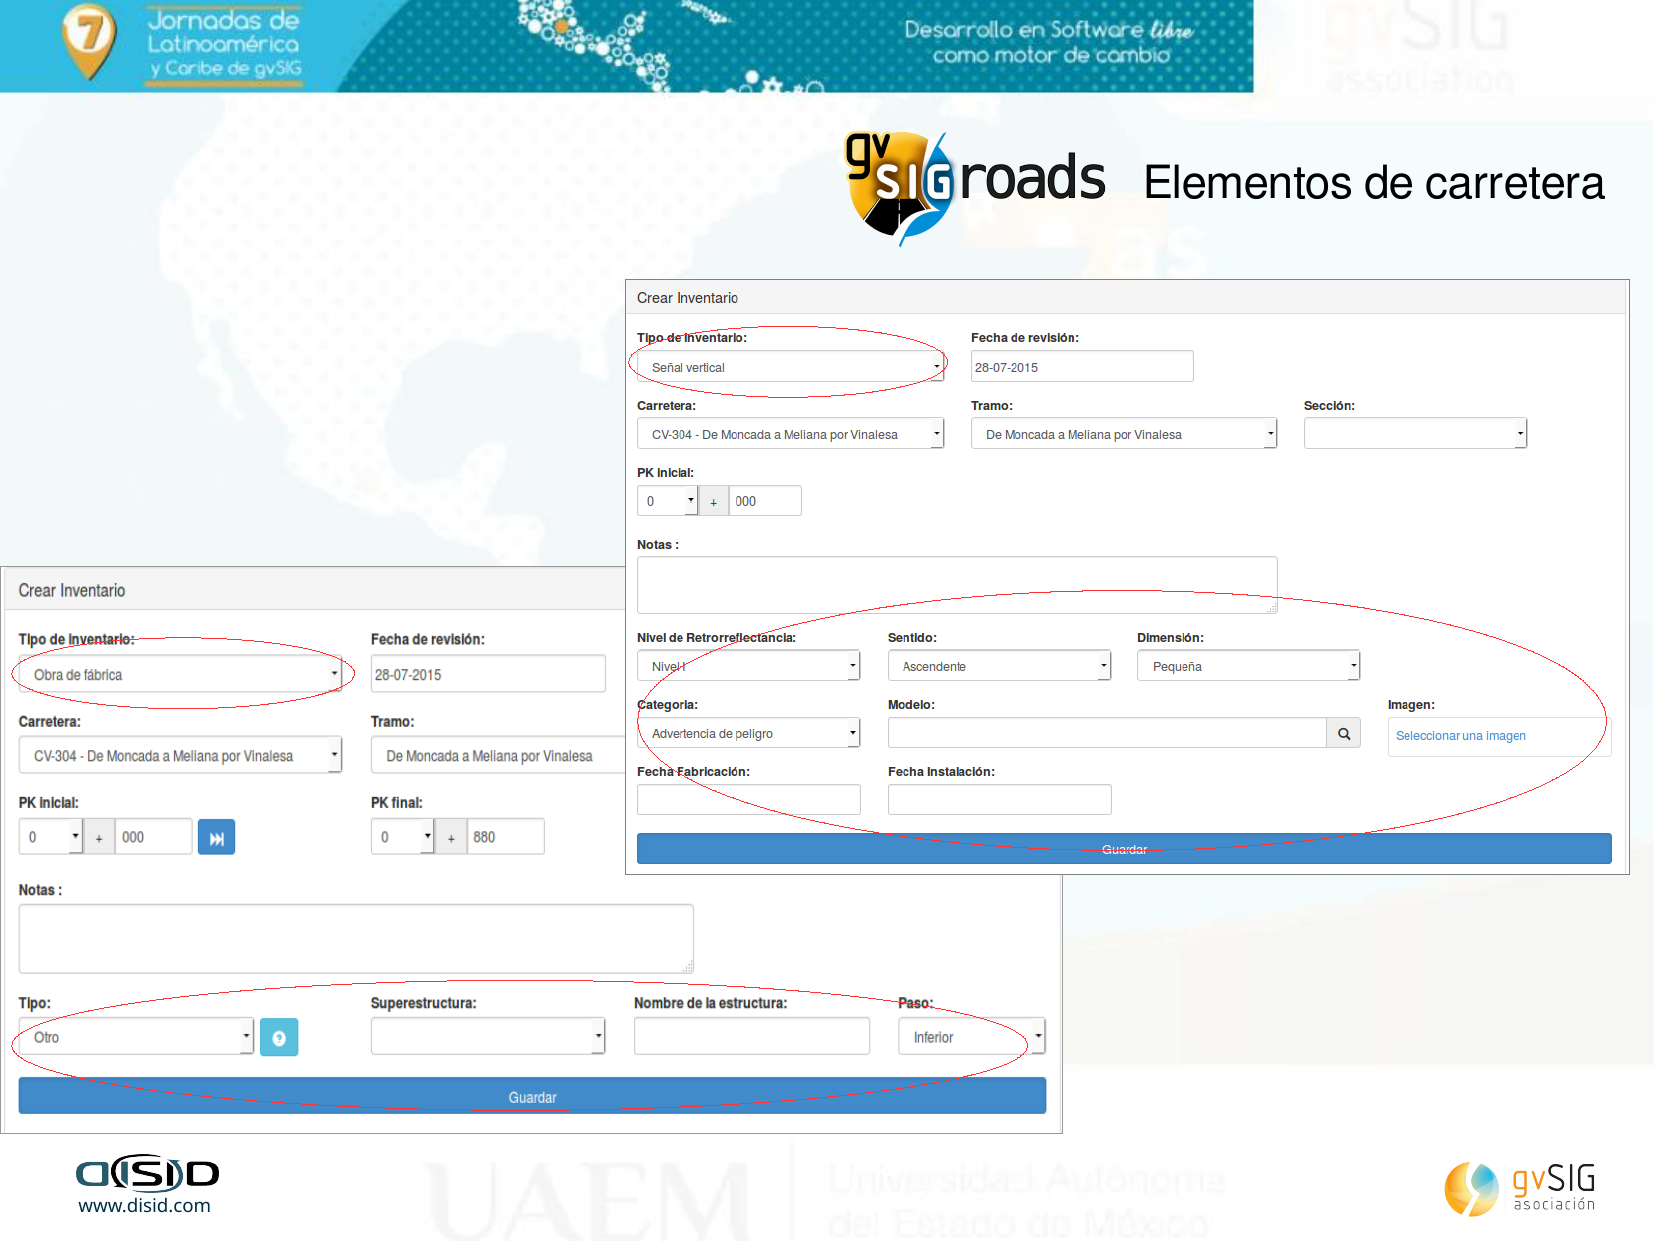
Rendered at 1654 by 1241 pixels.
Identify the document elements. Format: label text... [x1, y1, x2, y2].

title Elementos de carretera [1110, 131, 1607, 235]
picture [0, 0, 1654, 1241]
